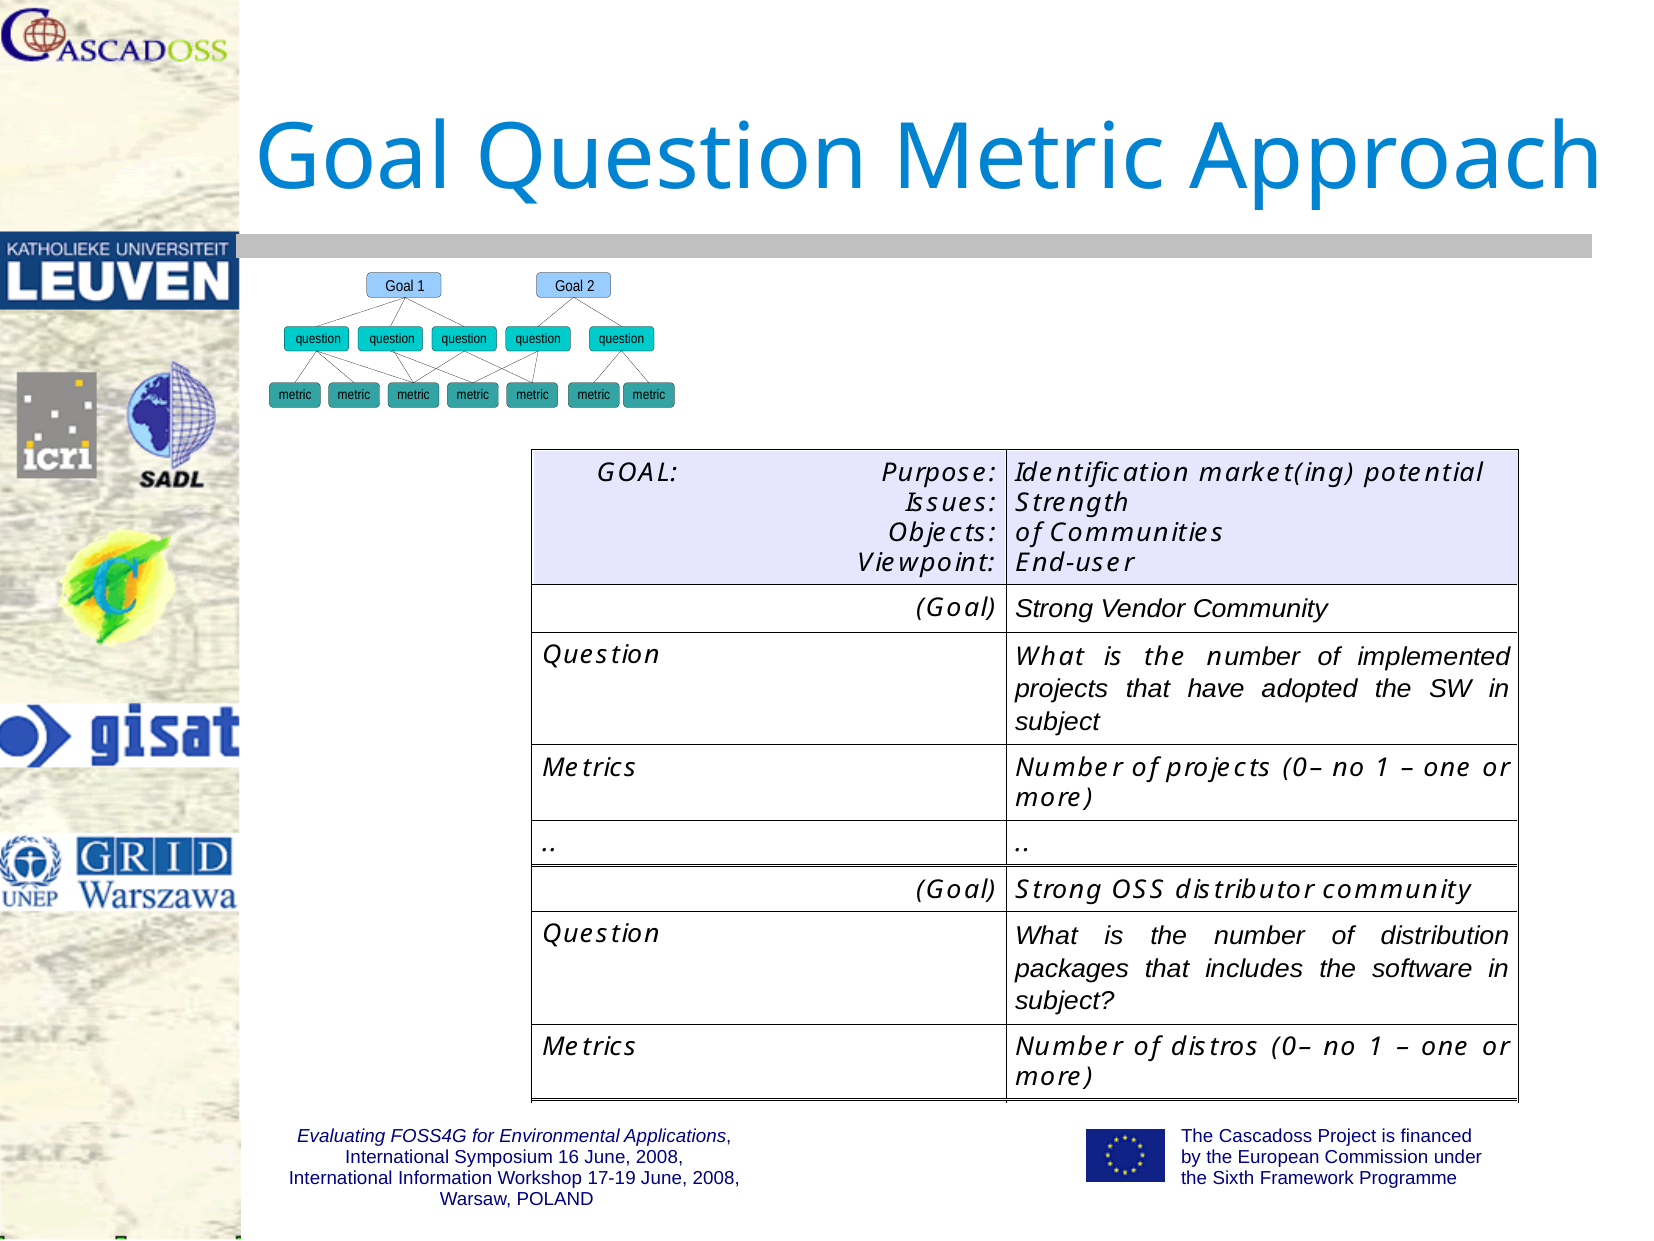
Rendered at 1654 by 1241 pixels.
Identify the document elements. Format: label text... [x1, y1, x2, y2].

picture [1086, 1129, 1165, 1182]
chart [265, 259, 1564, 1103]
title Goal Question Metric Approach [236, 49, 1625, 257]
picture [0, 0, 241, 1241]
